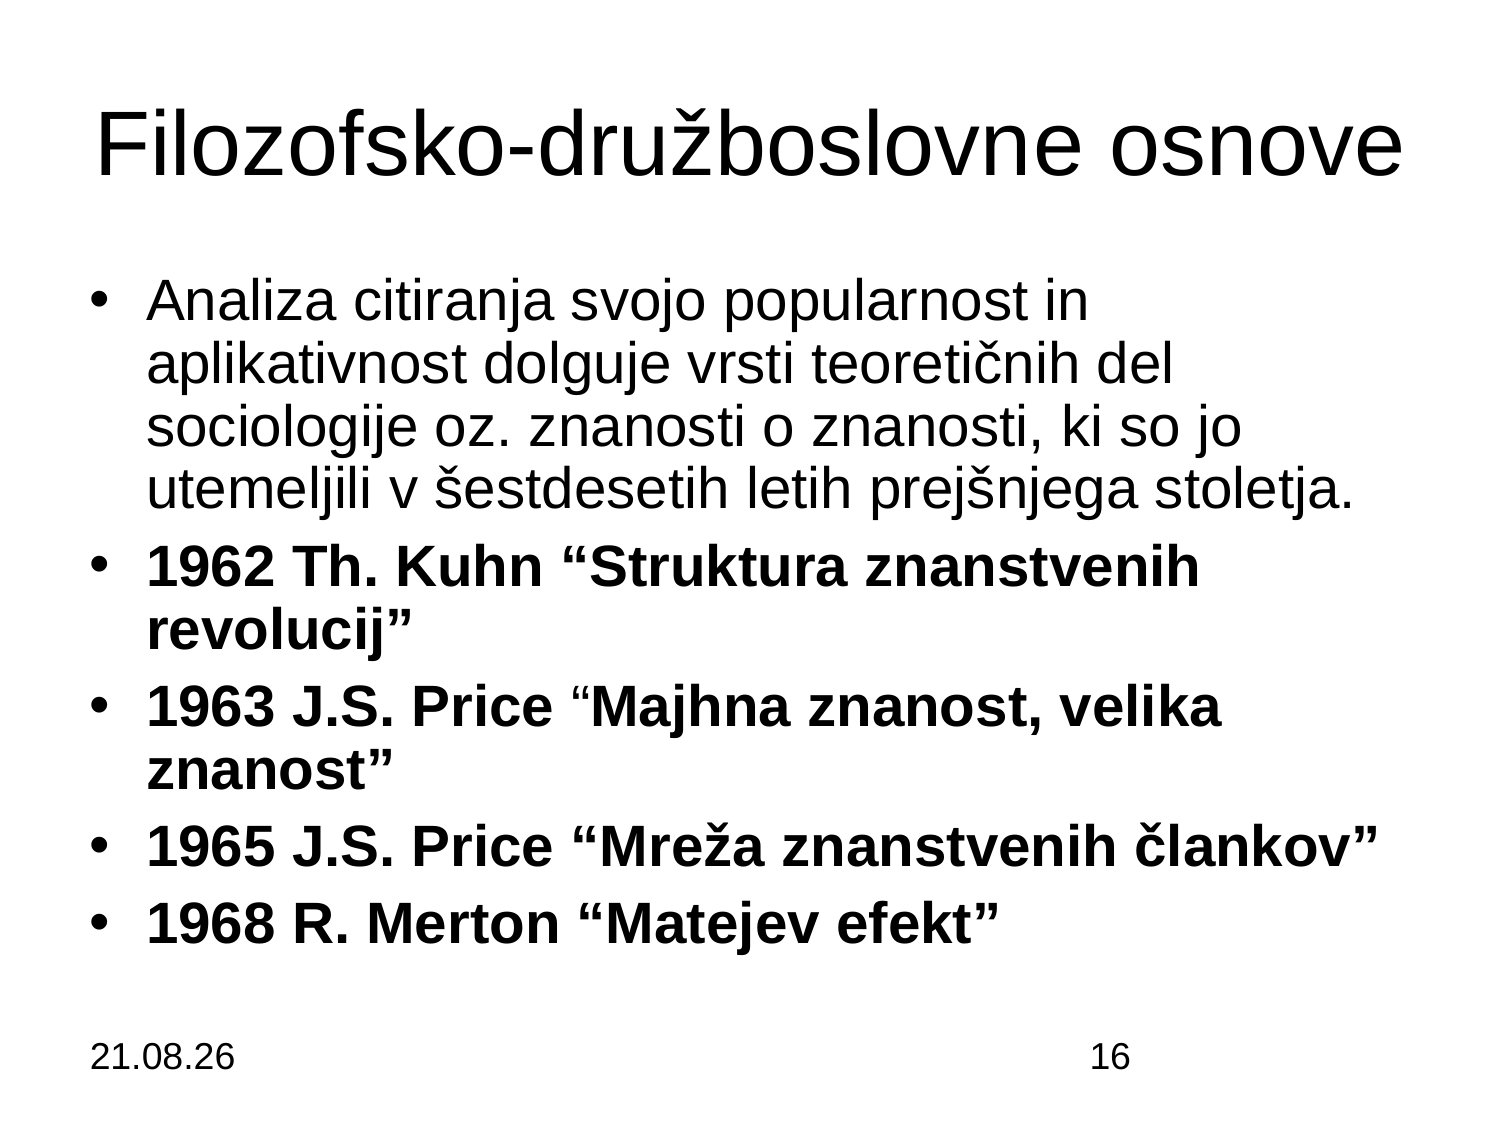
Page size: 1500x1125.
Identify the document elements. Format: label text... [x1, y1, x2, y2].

title Filozofsko-družboslovne osnove [75, 45, 1426, 233]
list Analiza citiranja svojo popularnost in aplikativnost dolguje vrsti teoretičnih del sociologije oz. znanosti o znanosti, ki so jo utemeljili v šestdesetih letih prejšnjega stoletja. 1962 Th. Kuhn “Struktura znanstvenih revolucij” 1963 J.S. Price “Majhna znanost, velika znanost” 1965 J.S. Price “Mreža znanstvenih člankov” 1968 R. Merton “Matejev efekt” [75, 262, 1426, 1006]
